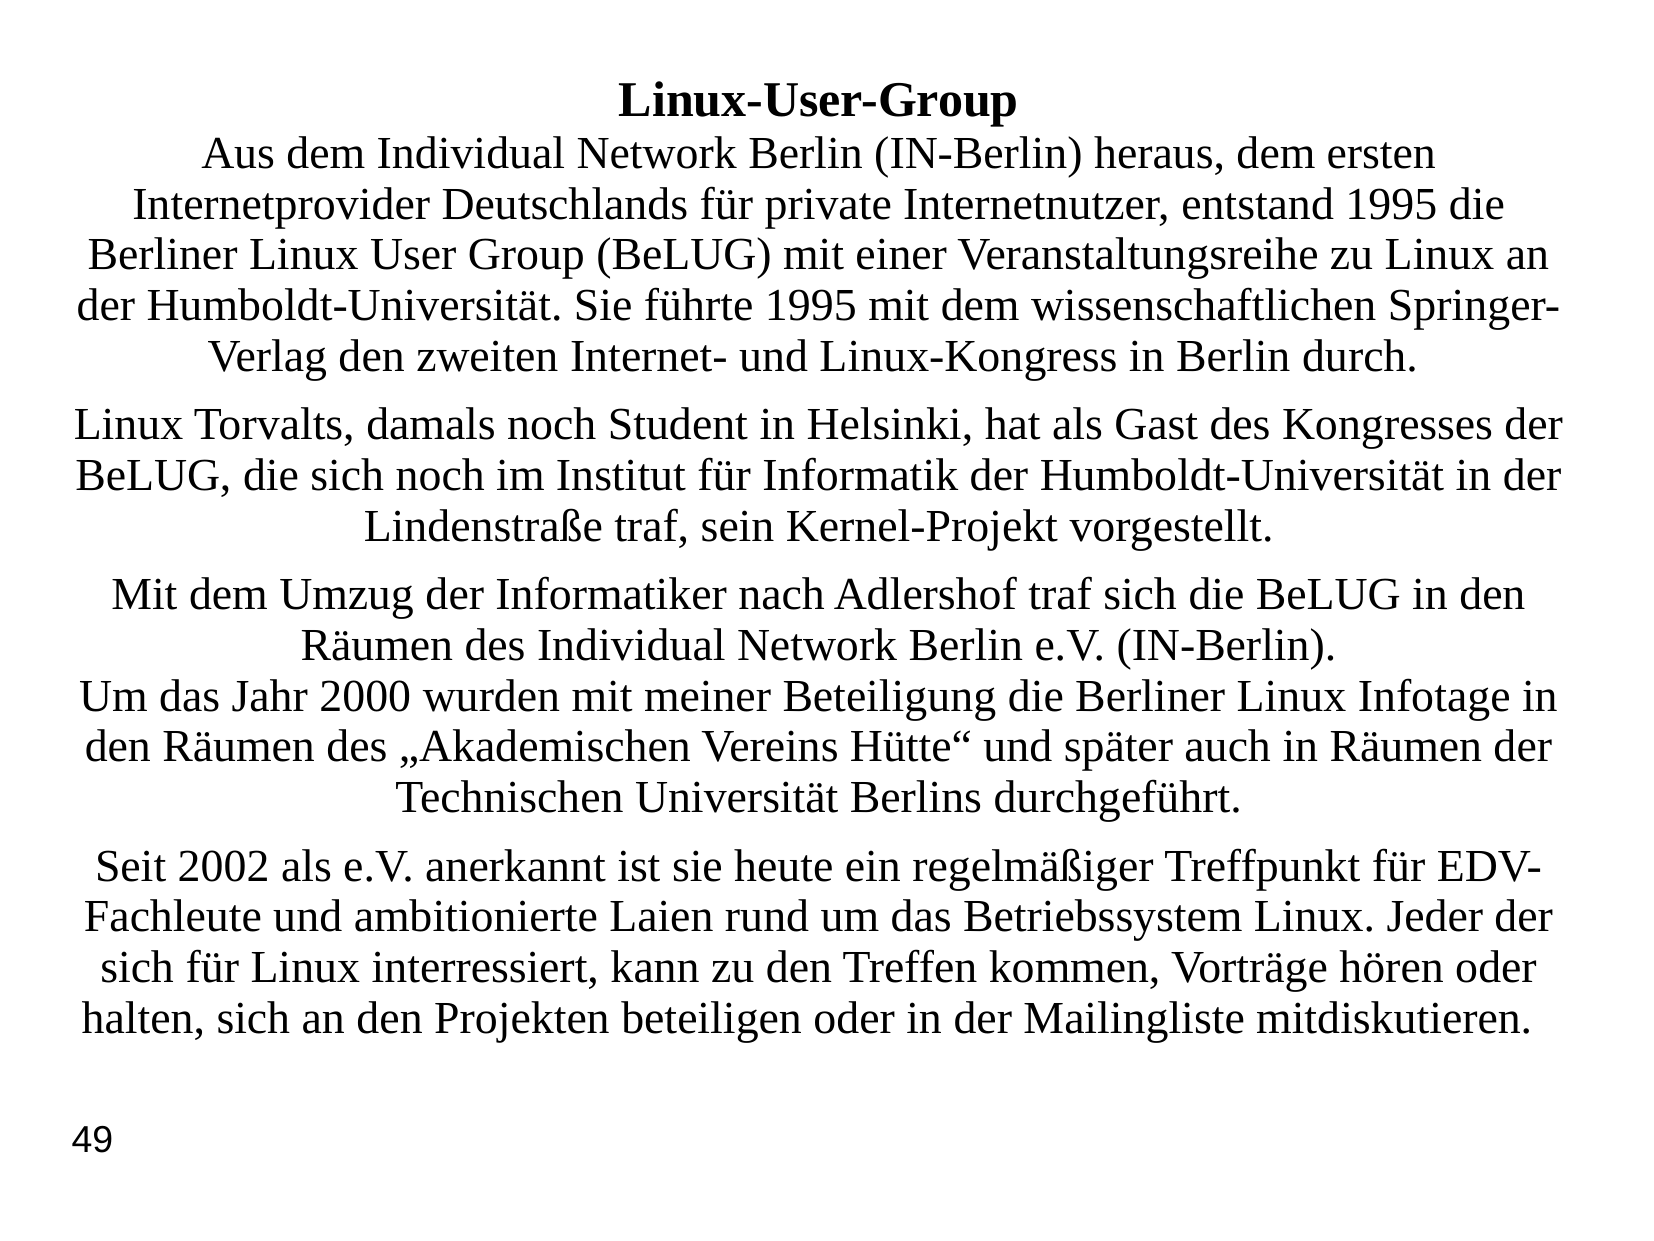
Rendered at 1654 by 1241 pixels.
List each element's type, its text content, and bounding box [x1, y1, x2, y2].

text_box <Nummer> [56, 1111, 274, 1182]
text_box Linux-User-Group Aus dem Individual Network Berlin (IN-Berlin) heraus, dem ersten Internetprovider Deutschlands für private Internetnutzer, entstand 1995 die Berliner Linux User Group (BeLUG) mit einer Veranstaltungsreihe zu Linux an der Humboldt-Universität. Sie führte 1995 mit dem wissenschaftlichen Springer-Verlag den zweiten Internet- und Linux-Kongress in Berlin durch. Linux Torvalts, damals noch Student in Helsinki, hat als Gast des Kongresses der BeLUG, die sich noch im Institut für Informatik der Humboldt-Universität in der Lindenstraße traf, sein Kernel-Projekt vorgestellt. Mit dem Umzug der Informatiker nach Adlershof traf sich die BeLUG in den Räumen des Individual Network Berlin e.V. (IN-Berlin). Um das Jahr 2000 wurden mit meiner Beteiligung die Berliner Linux Infotage in den Räumen des „Akademischen Vereins Hütte“ und später auch in Räumen der Technischen Universität Berlins durchgeführt. Seit 2002 als e.V. anerkannt ist sie heute ein regelmäßiger Treffpunkt für EDV-Fachleute und ambitionierte Laien rund um das Betriebssystem Linux. Jeder der sich für Linux interressiert, kann zu den Treffen kommen, Vorträge hören oder halten, sich an den Projekten beteiligen oder in der Mailingliste mitdiskutieren. [59, 64, 1595, 1051]
